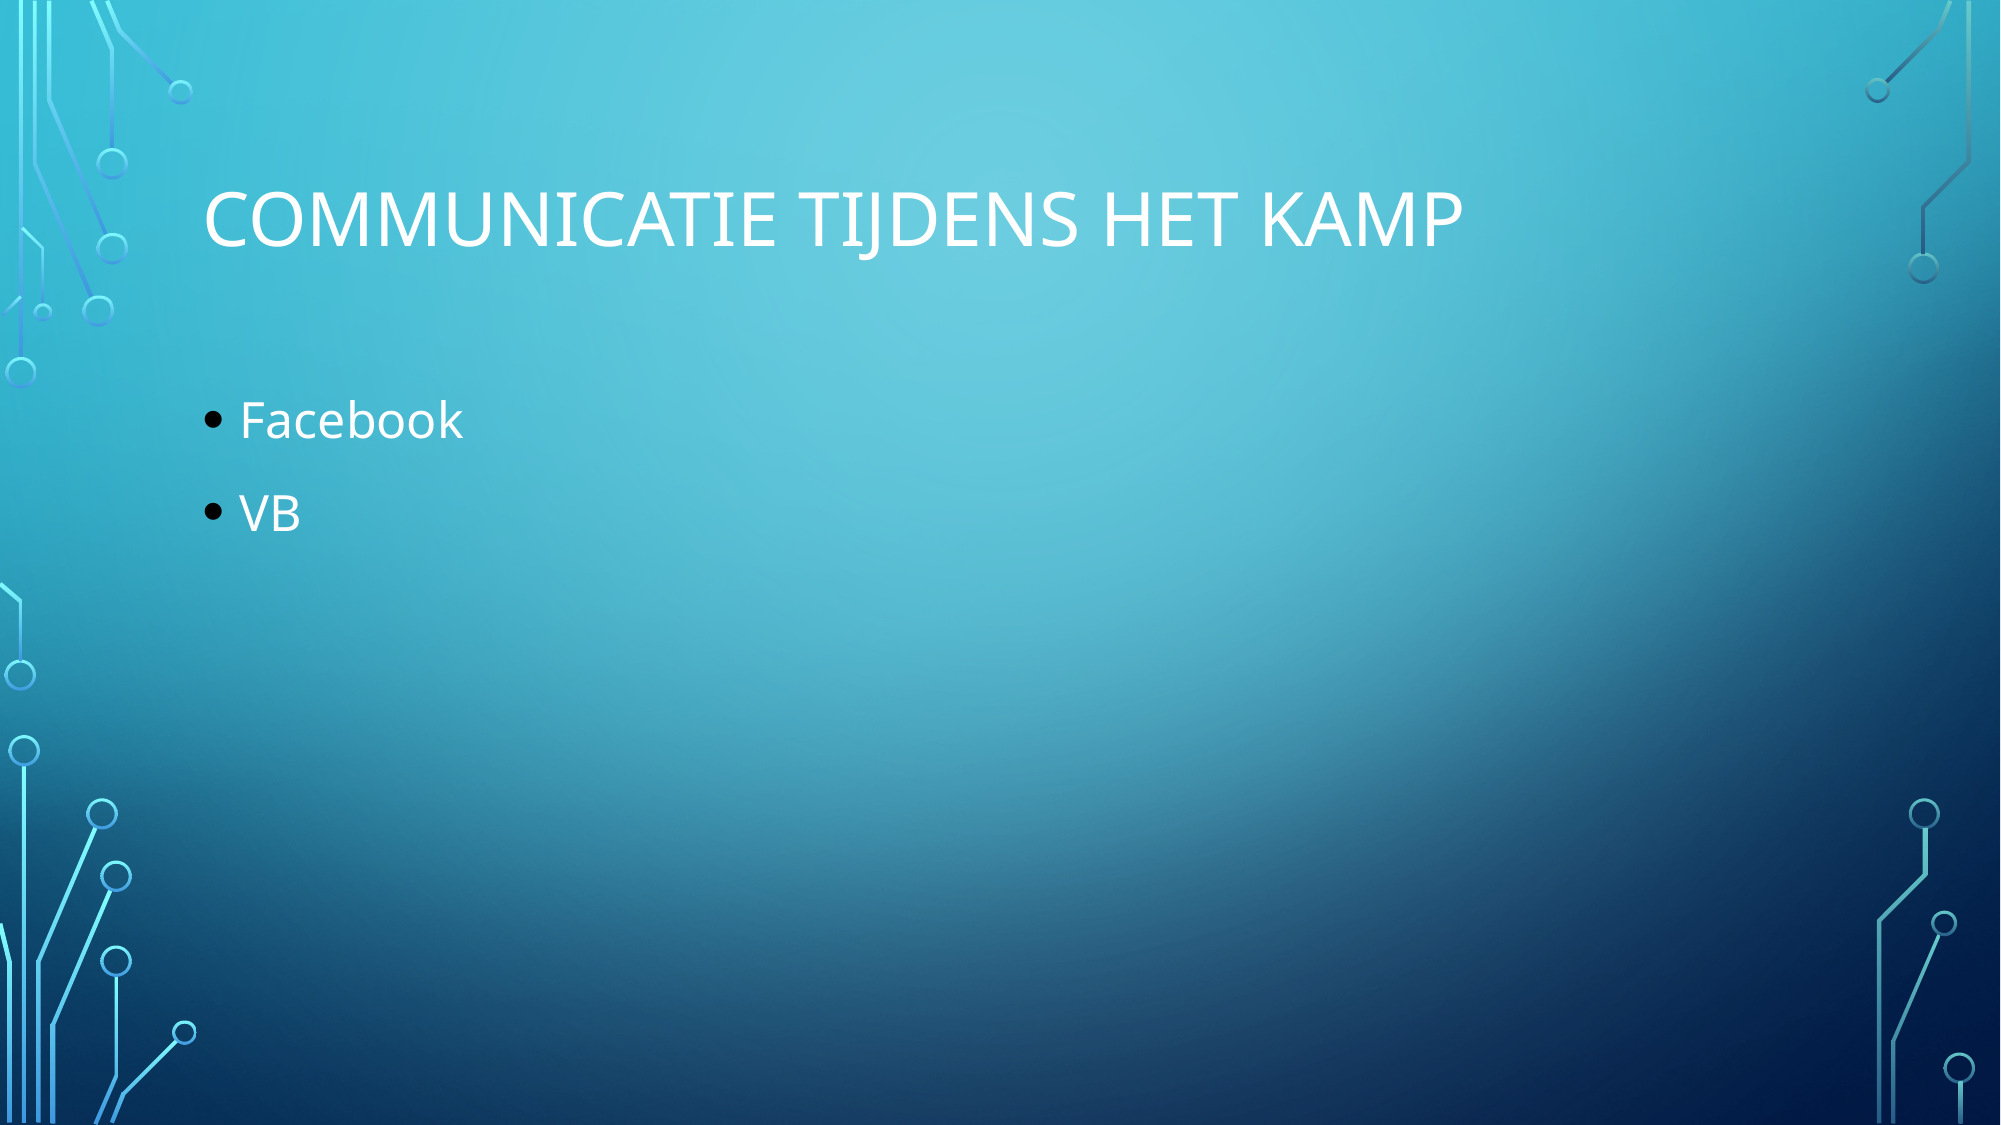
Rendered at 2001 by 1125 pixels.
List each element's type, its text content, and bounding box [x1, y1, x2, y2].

list Facebook VB [187, 369, 1813, 951]
title Communicatie tijdens het kamp [187, 101, 1813, 344]
